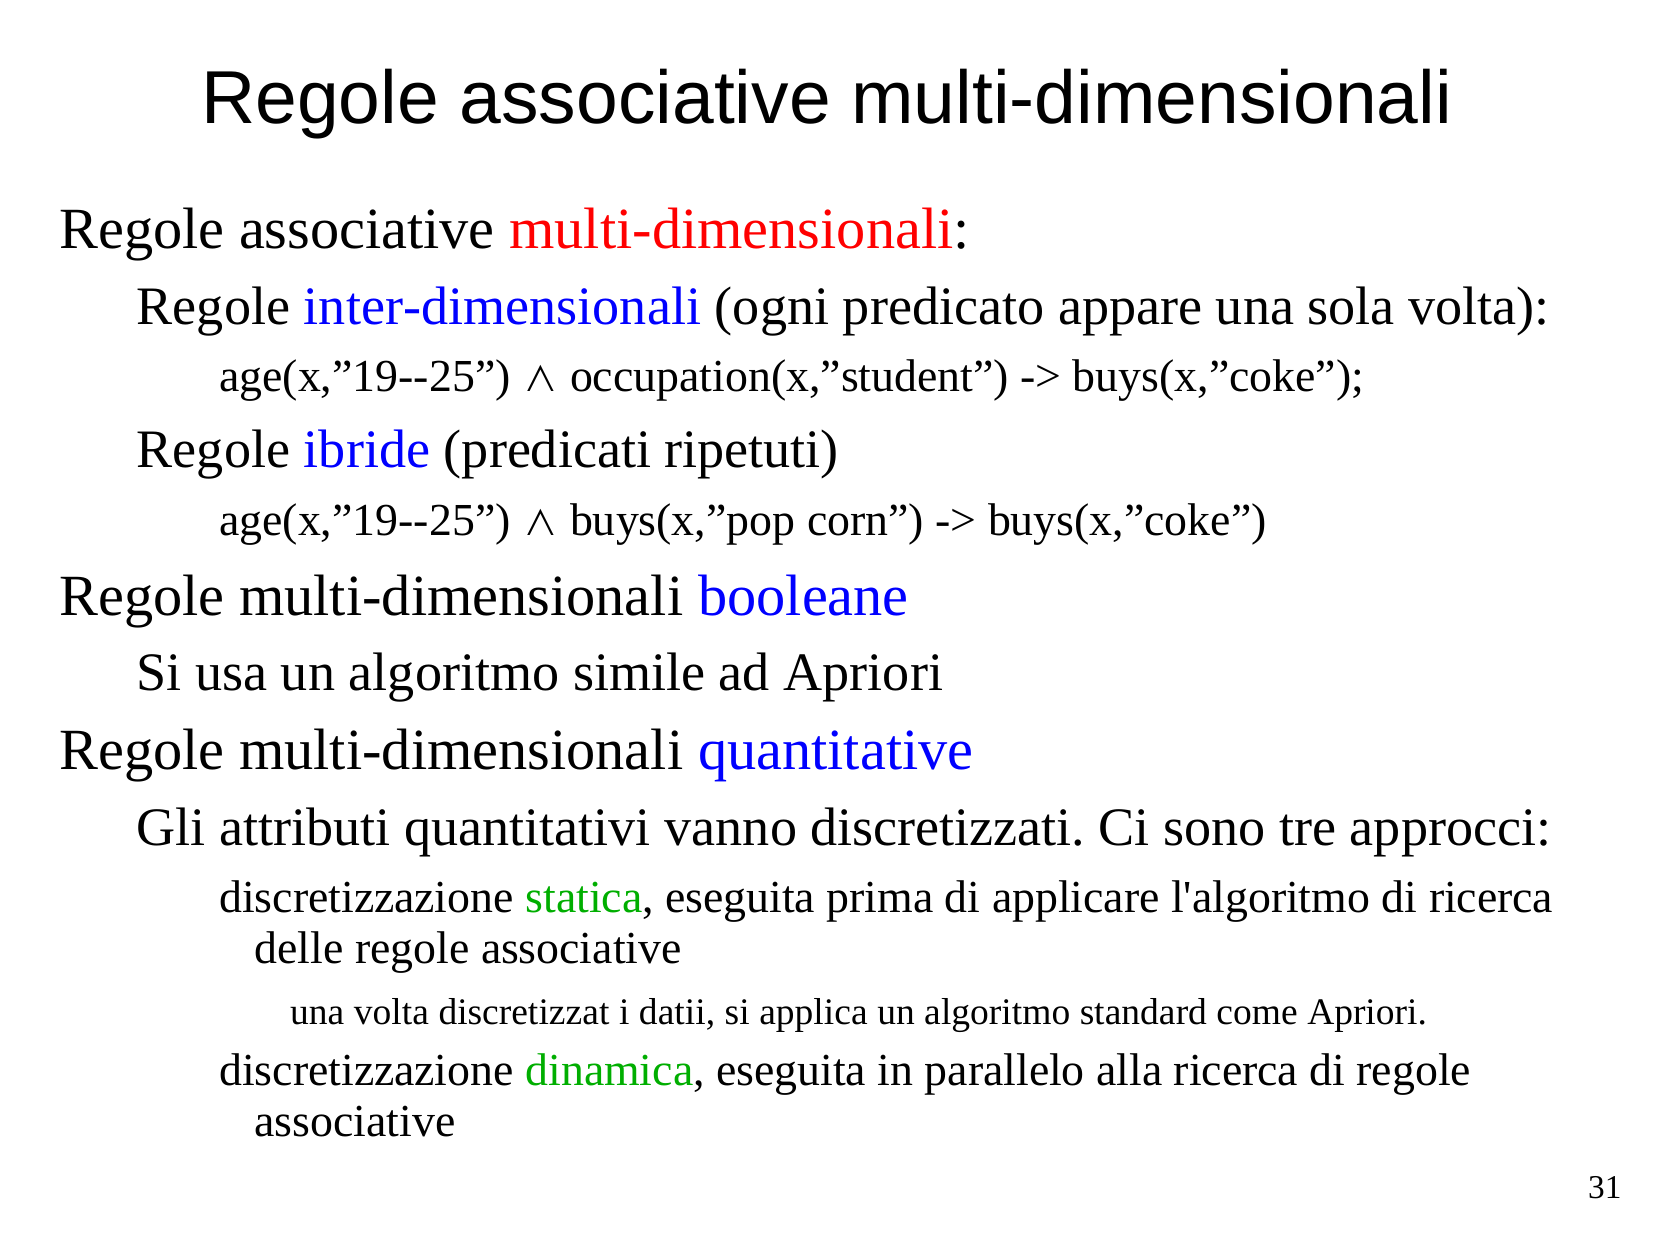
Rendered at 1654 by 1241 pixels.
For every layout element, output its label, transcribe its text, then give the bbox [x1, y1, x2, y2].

list Regole associative multi-dimensionali: Regole inter-dimensionali (ogni predicato appare una sola volta): age(x,”19--25”) ∧ occupation(x,”student”) -> buys(x,”coke”); Regole ibride (predicati ripetuti) age(x,”19--25”) ∧ buys(x,”pop corn”) -> buys(x,”coke”) Regole multi-dimensionali booleane Si usa un algoritmo simile ad Apriori Regole multi-dimensionali quantitative Gli attributi quantitativi vanno discretizzati. Ci sono tre approcci: discretizzazione statica, eseguita prima di applicare l'algoritmo di ricerca delle regole associative una volta discretizzat i datii, si applica un algoritmo standard come Apriori. discretizzazione dinamica, eseguita in parallelo alla ricerca di regole associative [42, 196, 1612, 1187]
title Regole associative multi-dimensionali [37, 30, 1617, 166]
